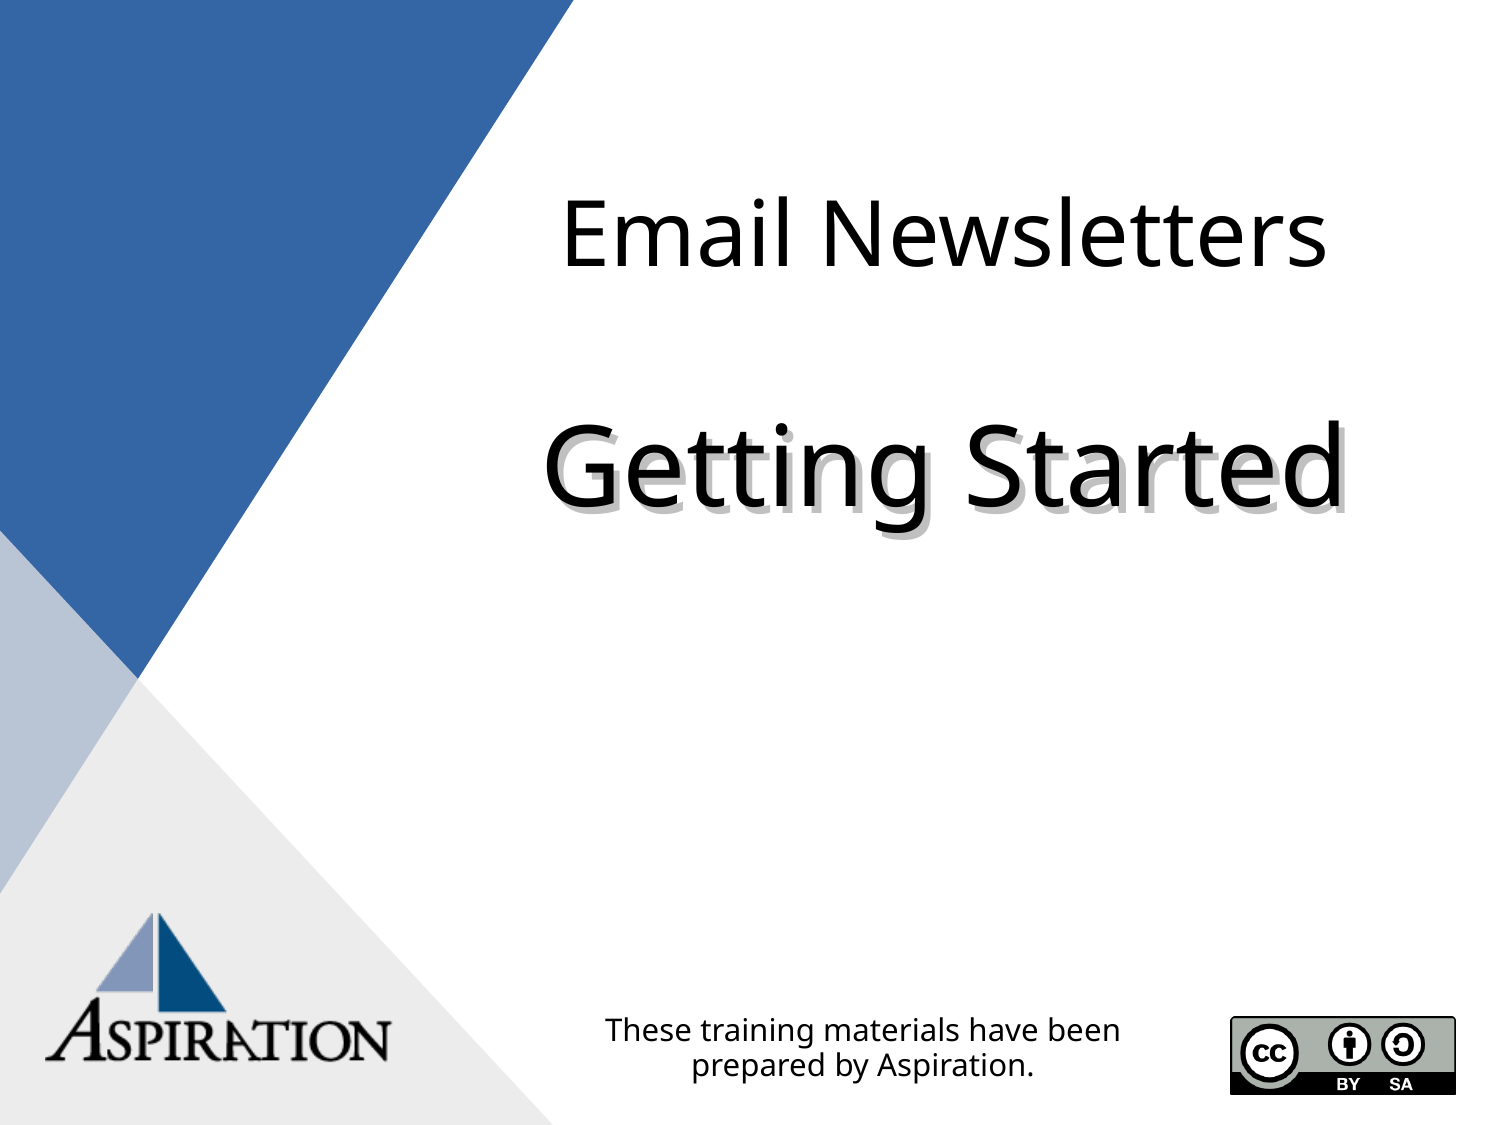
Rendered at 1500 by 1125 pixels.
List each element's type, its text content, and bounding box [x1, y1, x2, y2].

text_box These training materials have been prepared by Aspiration. [497, 1005, 1173, 1092]
list Getting Started [465, 398, 1425, 1053]
title Email Newsletters [465, 139, 1425, 327]
picture [45, 913, 394, 1081]
picture [1230, 1016, 1456, 1096]
